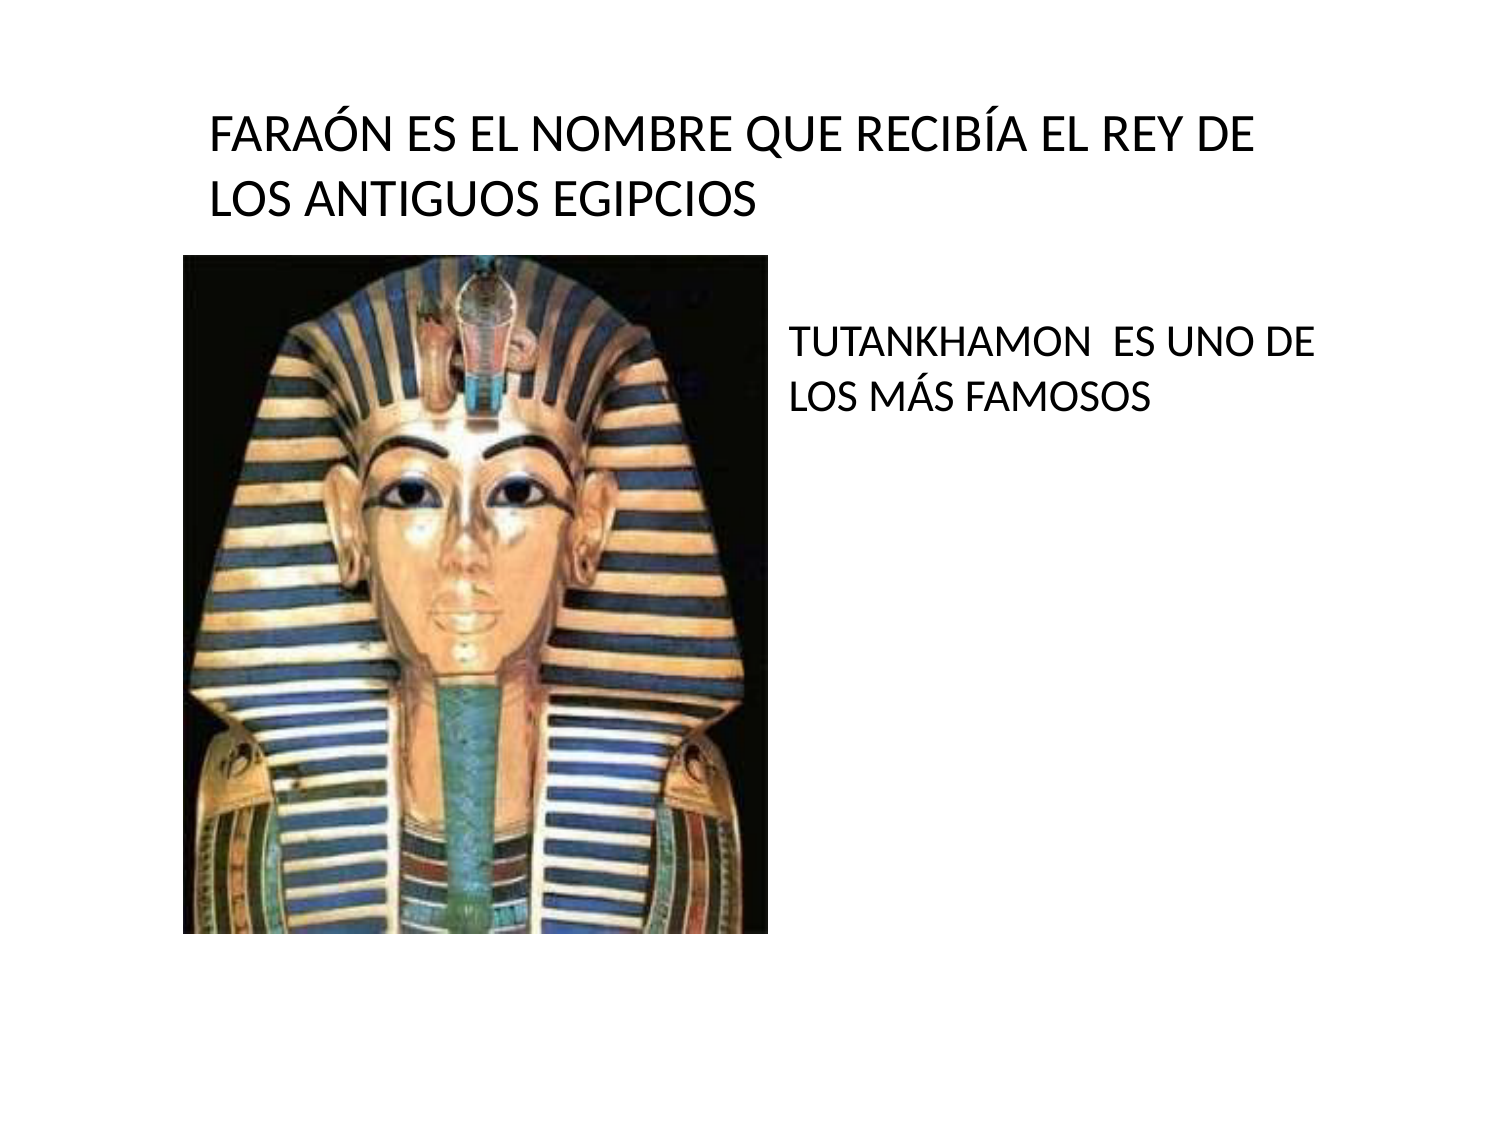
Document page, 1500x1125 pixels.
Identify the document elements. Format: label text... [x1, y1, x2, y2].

text_box [100, 78, 1294, 150]
text_box TUTANKHAMON ES UNO DE LOS MÁS FAMOSOS [773, 302, 1353, 428]
text_box FARAÓN ES EL NOMBRE QUE RECIBÍA EL REY DE LOS ANTIGUOS EGIPCIOS [194, 90, 1353, 235]
picture [183, 255, 768, 934]
